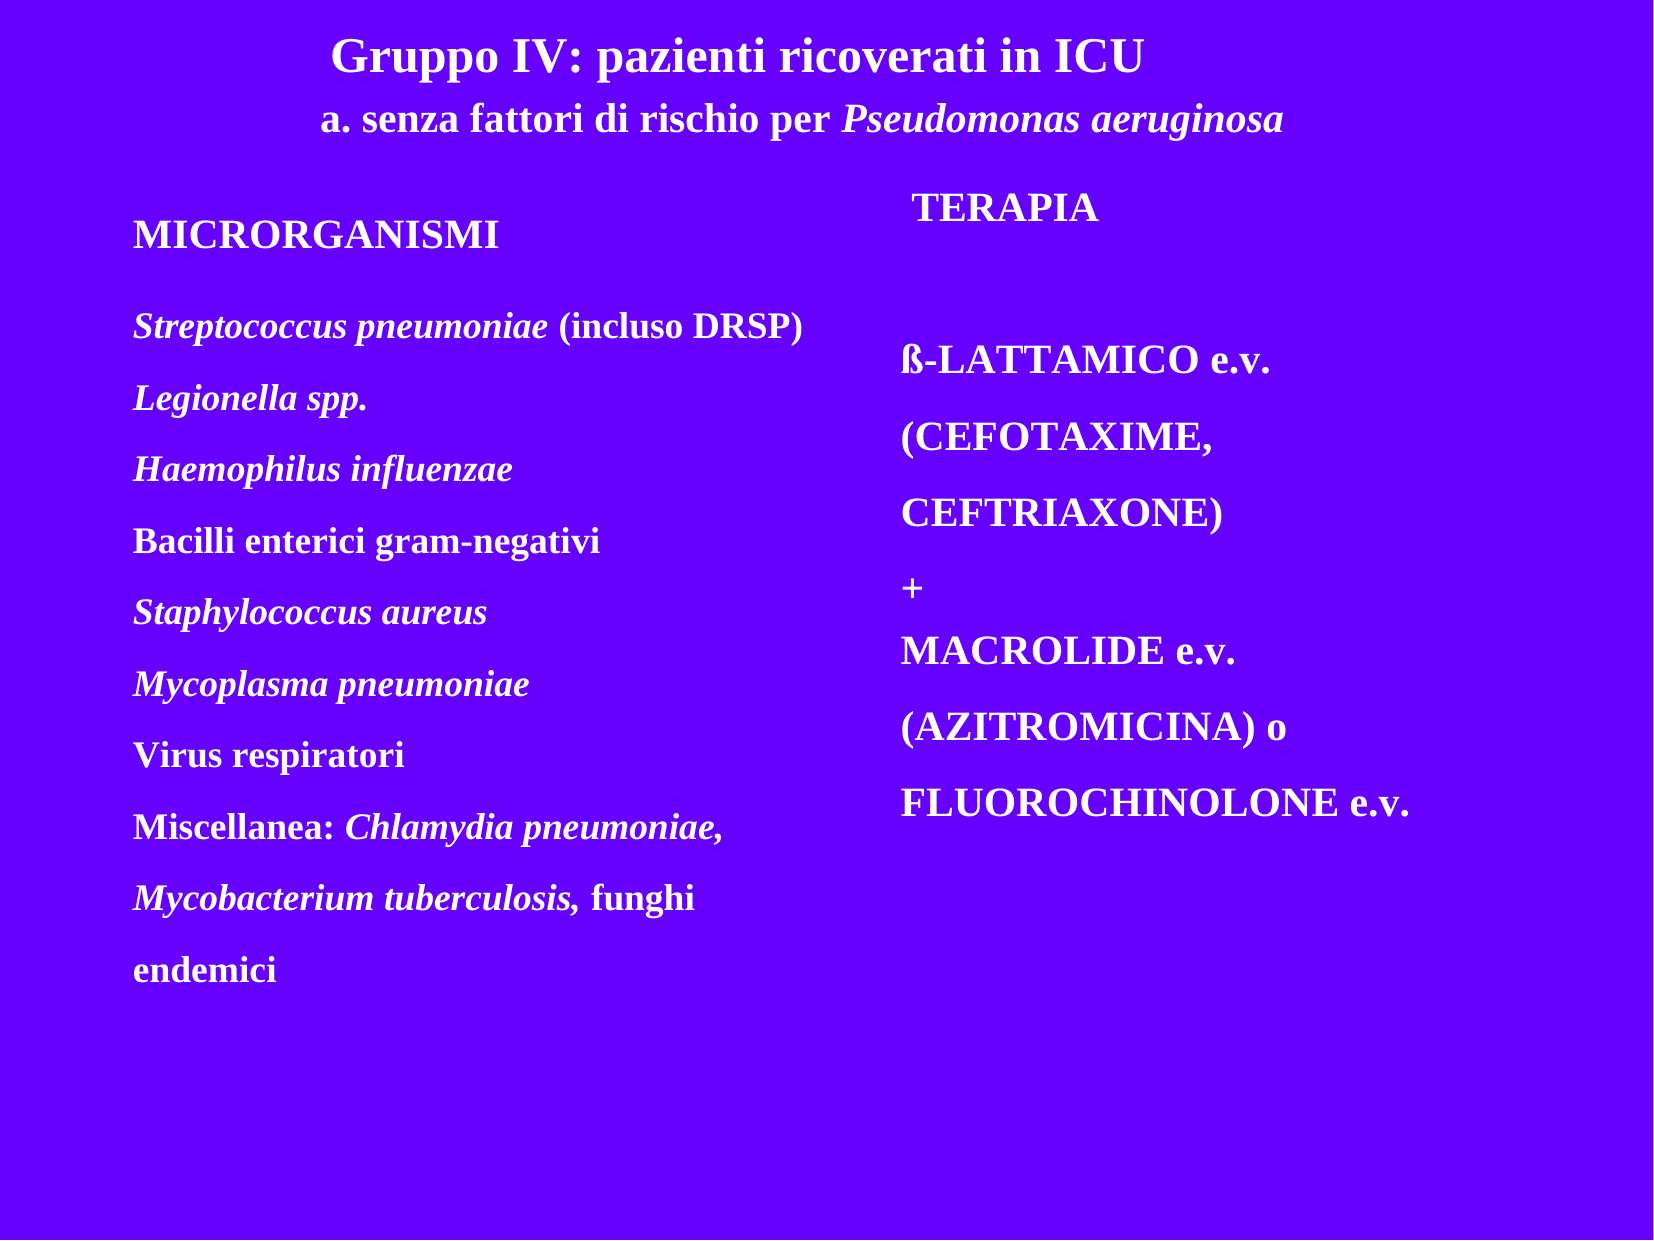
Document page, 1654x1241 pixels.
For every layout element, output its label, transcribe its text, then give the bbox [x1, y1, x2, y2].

text_box a. senza fattori di rischio per Pseudomonas aeruginosa [305, 88, 1300, 151]
text_box Gruppo IV: pazienti ricoverati in ICU [329, 23, 1288, 85]
text_box MICRORGANISMI [118, 204, 516, 266]
text_box MACROLIDE e.v. (AZITROMICINA) o FLUOROCHINOLONE e.v. [885, 620, 1447, 975]
text_box TERAPIA ß-LATTAMICO e.v. (CEFOTAXIME, CEFTRIAXONE) + [885, 177, 1595, 543]
text_box Streptococcus pneumoniae (incluso DRSP) Legionella spp. Haemophilus influenzae Bacilli enterici gram-negativi Staphylococcus aureus Mycoplasma pneumoniae Virus respiratori Miscellanea: Chlamydia pneumoniae, Mycobacterium tuberculosis, funghi endemici [118, 298, 857, 998]
